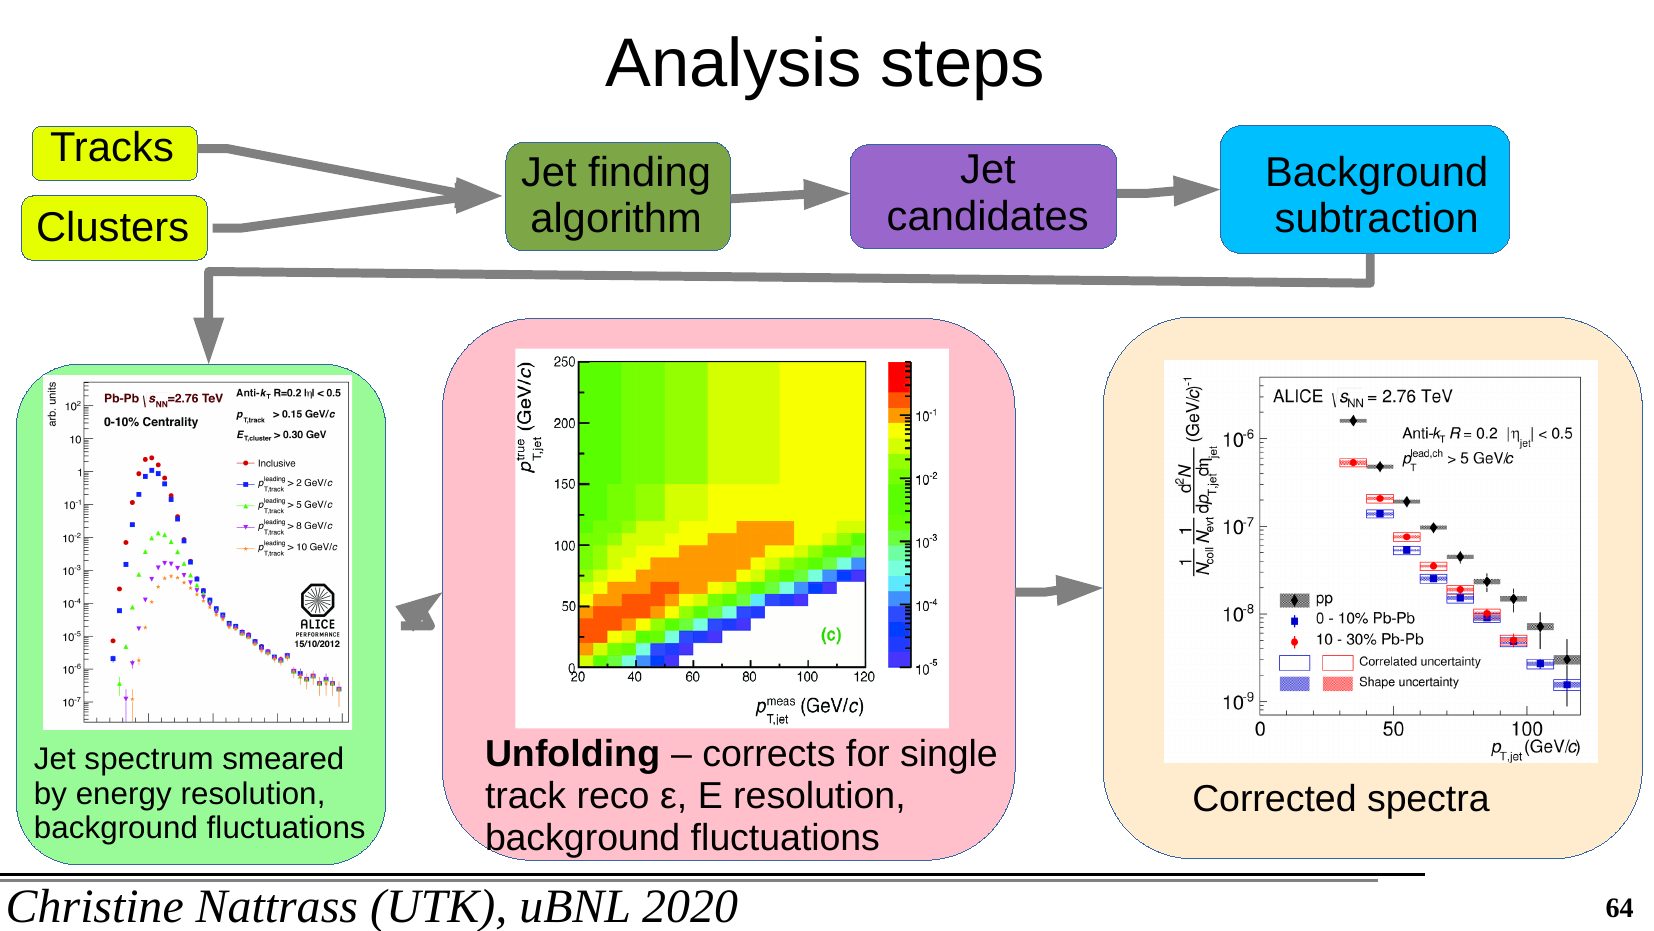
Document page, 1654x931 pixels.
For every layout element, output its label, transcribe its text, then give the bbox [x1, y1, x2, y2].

picture [43, 375, 353, 730]
text_box [442, 318, 1016, 835]
text_box [1112, 149, 1117, 244]
text_box [16, 364, 386, 821]
text_box Tracks [35, 116, 194, 178]
text_box Jet finding algorithm [502, 140, 731, 249]
text_box Background subtraction [1233, 140, 1521, 249]
text_box [1220, 125, 1509, 254]
text_box [32, 128, 198, 181]
text_box Corrected spectra [1177, 770, 1579, 827]
title Analysis steps [81, 20, 1570, 105]
picture [1164, 360, 1598, 763]
text_box [850, 145, 1107, 249]
text_box Clusters [13, 196, 213, 258]
text_box Jet candidates [864, 138, 1112, 247]
picture [505, 341, 947, 725]
text_box Jet spectrum smeared by energy resolution, background fluctuations [19, 733, 401, 888]
text_box [1103, 317, 1643, 859]
text_box Unfolding – corrects for single track reco ε, E resolution, background fluctuations [470, 725, 1015, 866]
